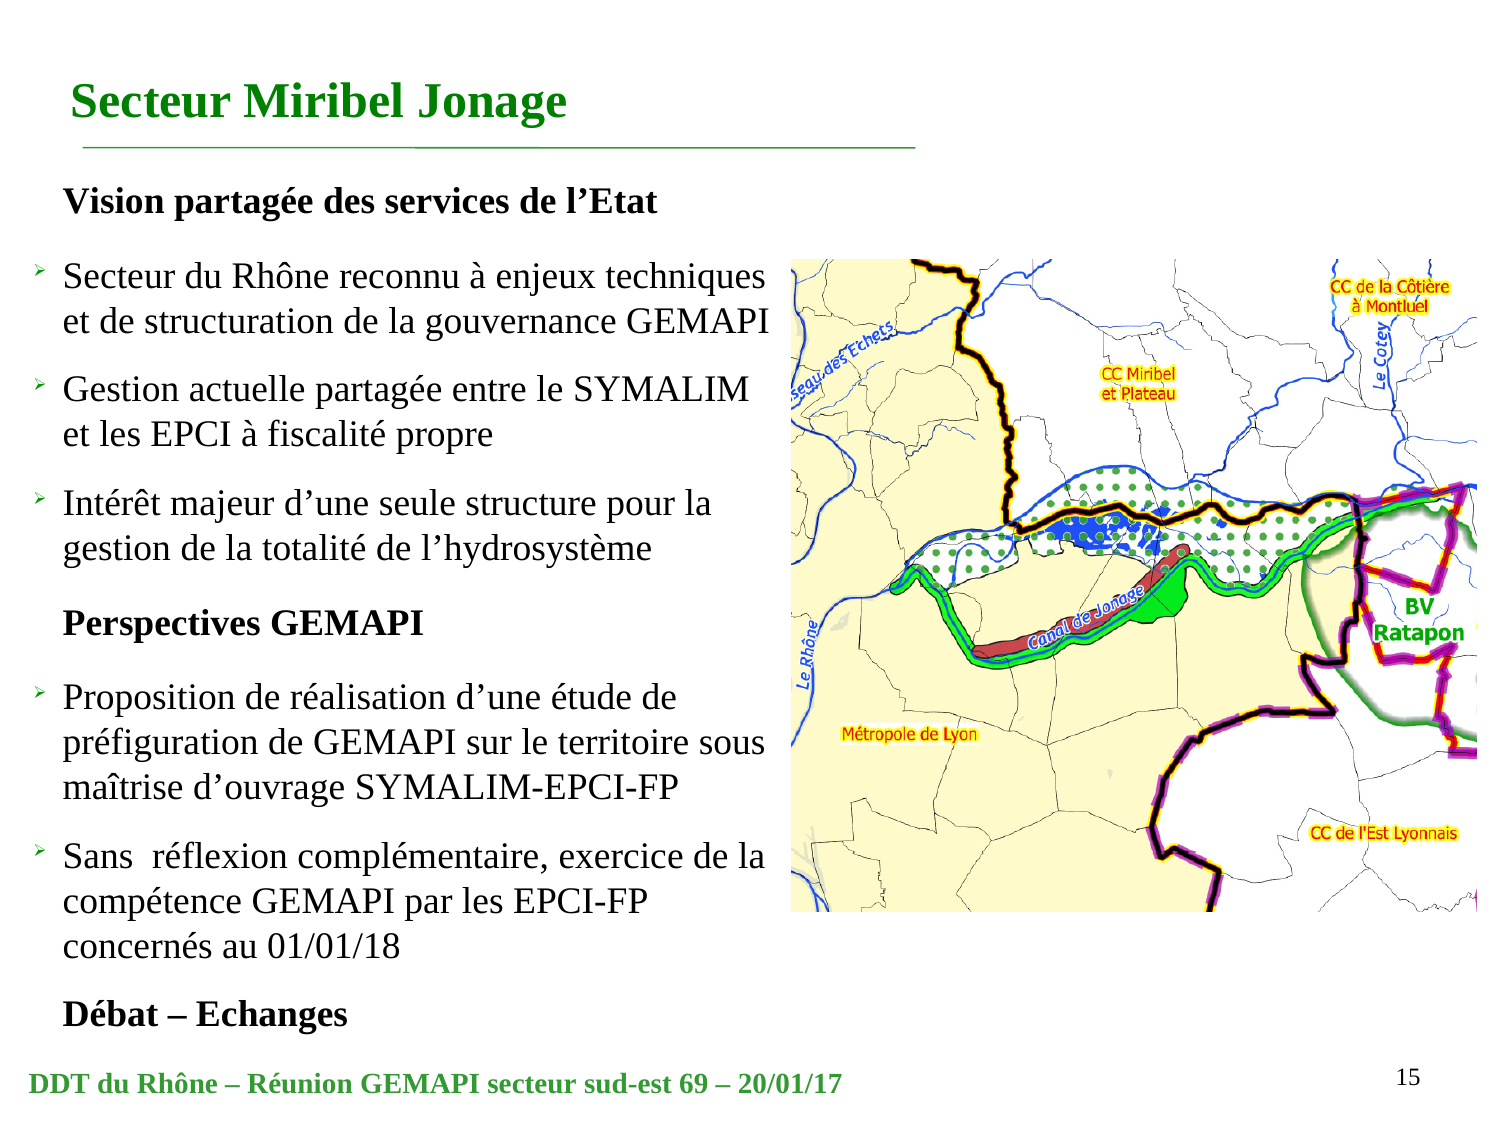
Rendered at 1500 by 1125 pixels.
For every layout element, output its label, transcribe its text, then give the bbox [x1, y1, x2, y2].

title Secteur Miribel Jonage [70, 24, 1465, 178]
picture [791, 259, 1477, 912]
text_box Vision partagée des services de l’Etat Secteur du Rhône reconnu à enjeux techniques et de structuration de la gouvernance GEMAPI Gestion actuelle partagée entre le SYMALIM et les EPCI à fiscalité propre Intérêt majeur d’une seule structure pour la gestion de la totalité de l’hydrosystème Perspectives GEMAPI Proposition de réalisation d’une étude de préfiguration de GEMAPI sur le territoire sous maîtrise d’ouvrage SYMALIM-EPCI-FP Sans réflexion complémentaire, exercice de la compétence GEMAPI par les EPCI-FP concernés au 01/01/18 Débat – Echanges [18, 168, 792, 1045]
